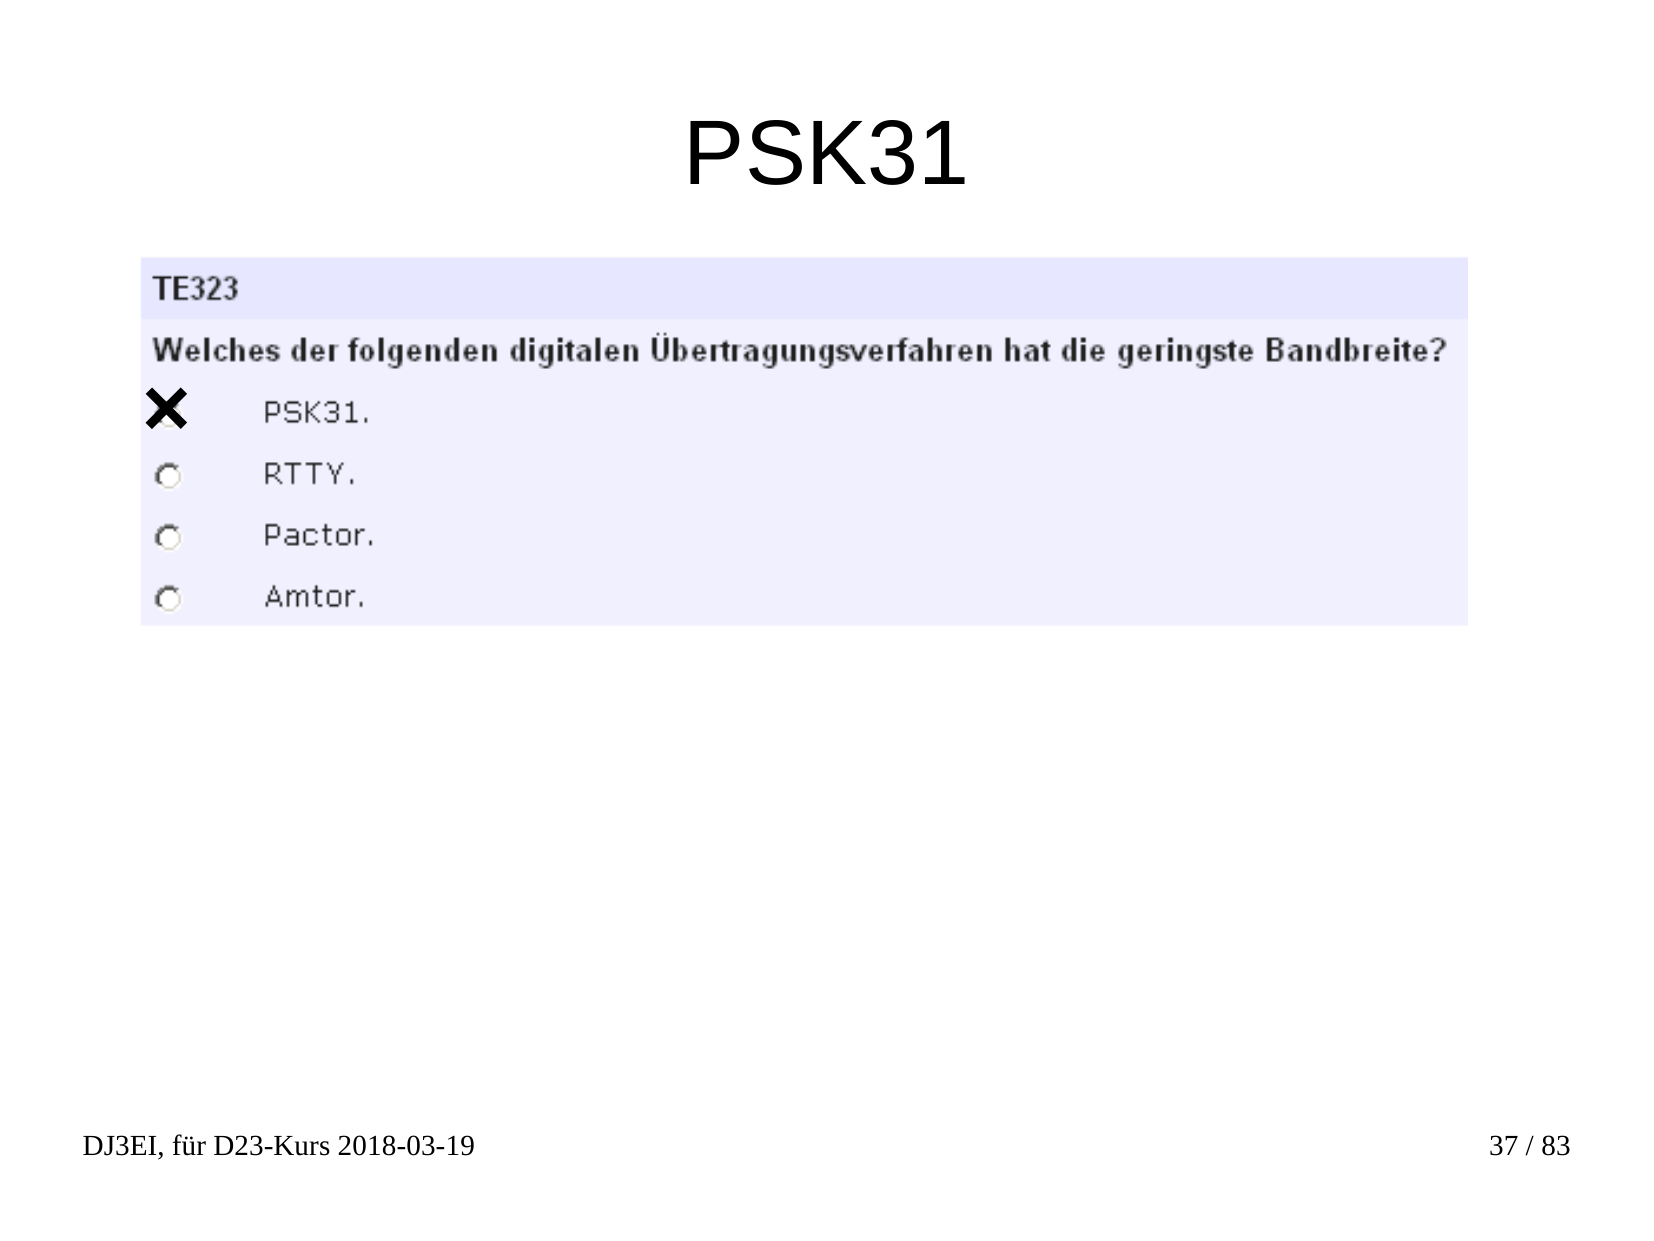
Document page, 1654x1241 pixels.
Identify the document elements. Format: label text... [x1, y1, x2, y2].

text_box × [127, 354, 189, 463]
picture [125, 251, 1468, 638]
title PSK31 [82, 49, 1571, 257]
